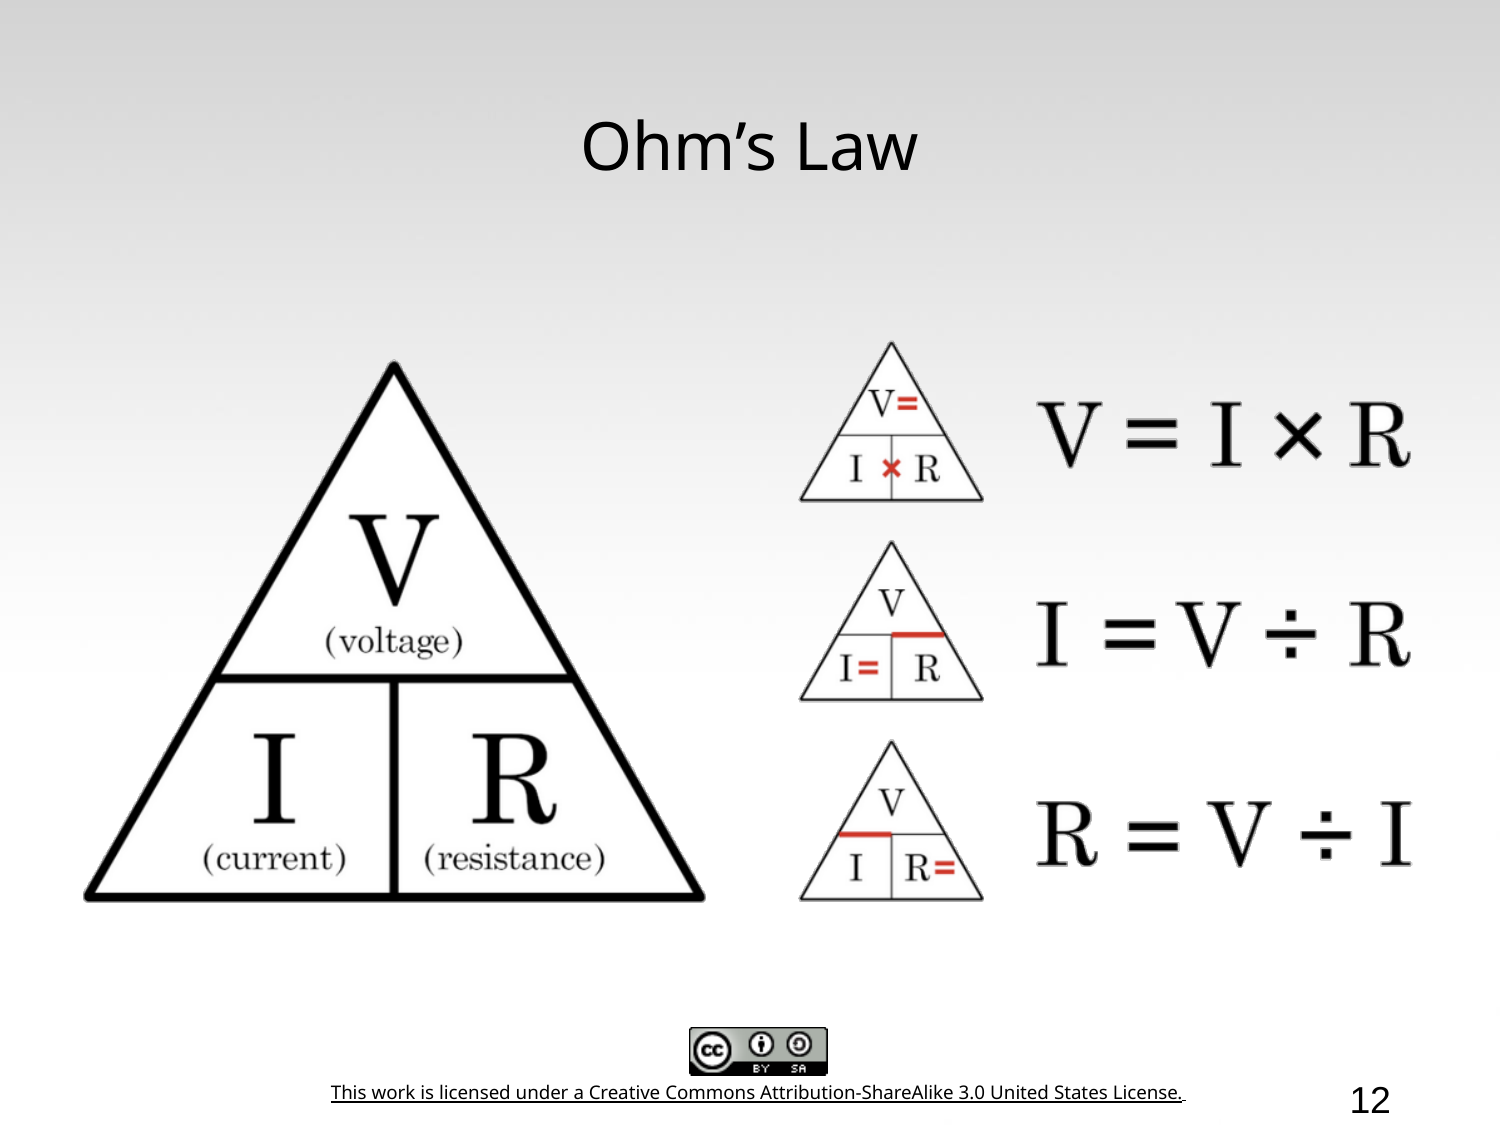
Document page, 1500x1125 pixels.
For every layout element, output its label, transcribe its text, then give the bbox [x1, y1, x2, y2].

picture [0, 0, 1500, 1125]
title Ohm’s Law [112, 49, 1388, 238]
